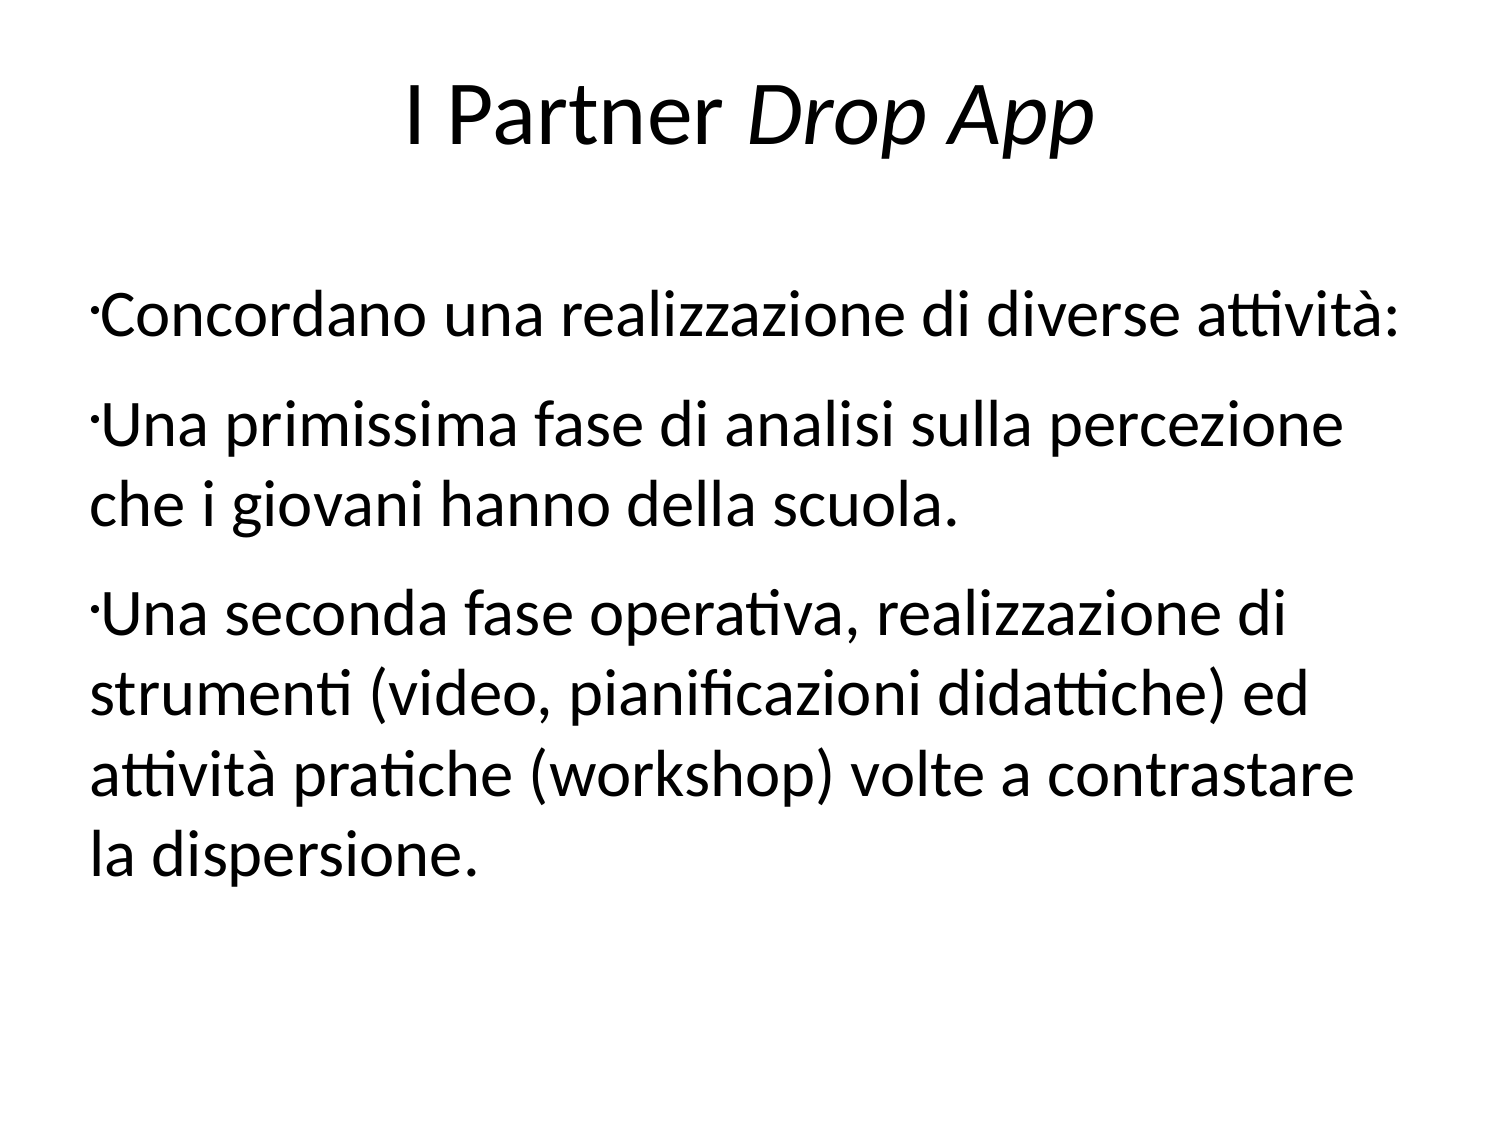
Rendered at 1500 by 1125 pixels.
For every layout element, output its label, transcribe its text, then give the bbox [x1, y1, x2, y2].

list Concordano una realizzazione di diverse attività: Una primissima fase di analisi sulla percezione che i giovani hanno della scuola. Una seconda fase operativa, realizzazione di strumenti (video, pianificazioni didattiche) ed attività pratiche (workshop) volte a contrastare la dispersione. [75, 262, 1425, 1005]
title I Partner Drop App [75, 45, 1425, 233]
